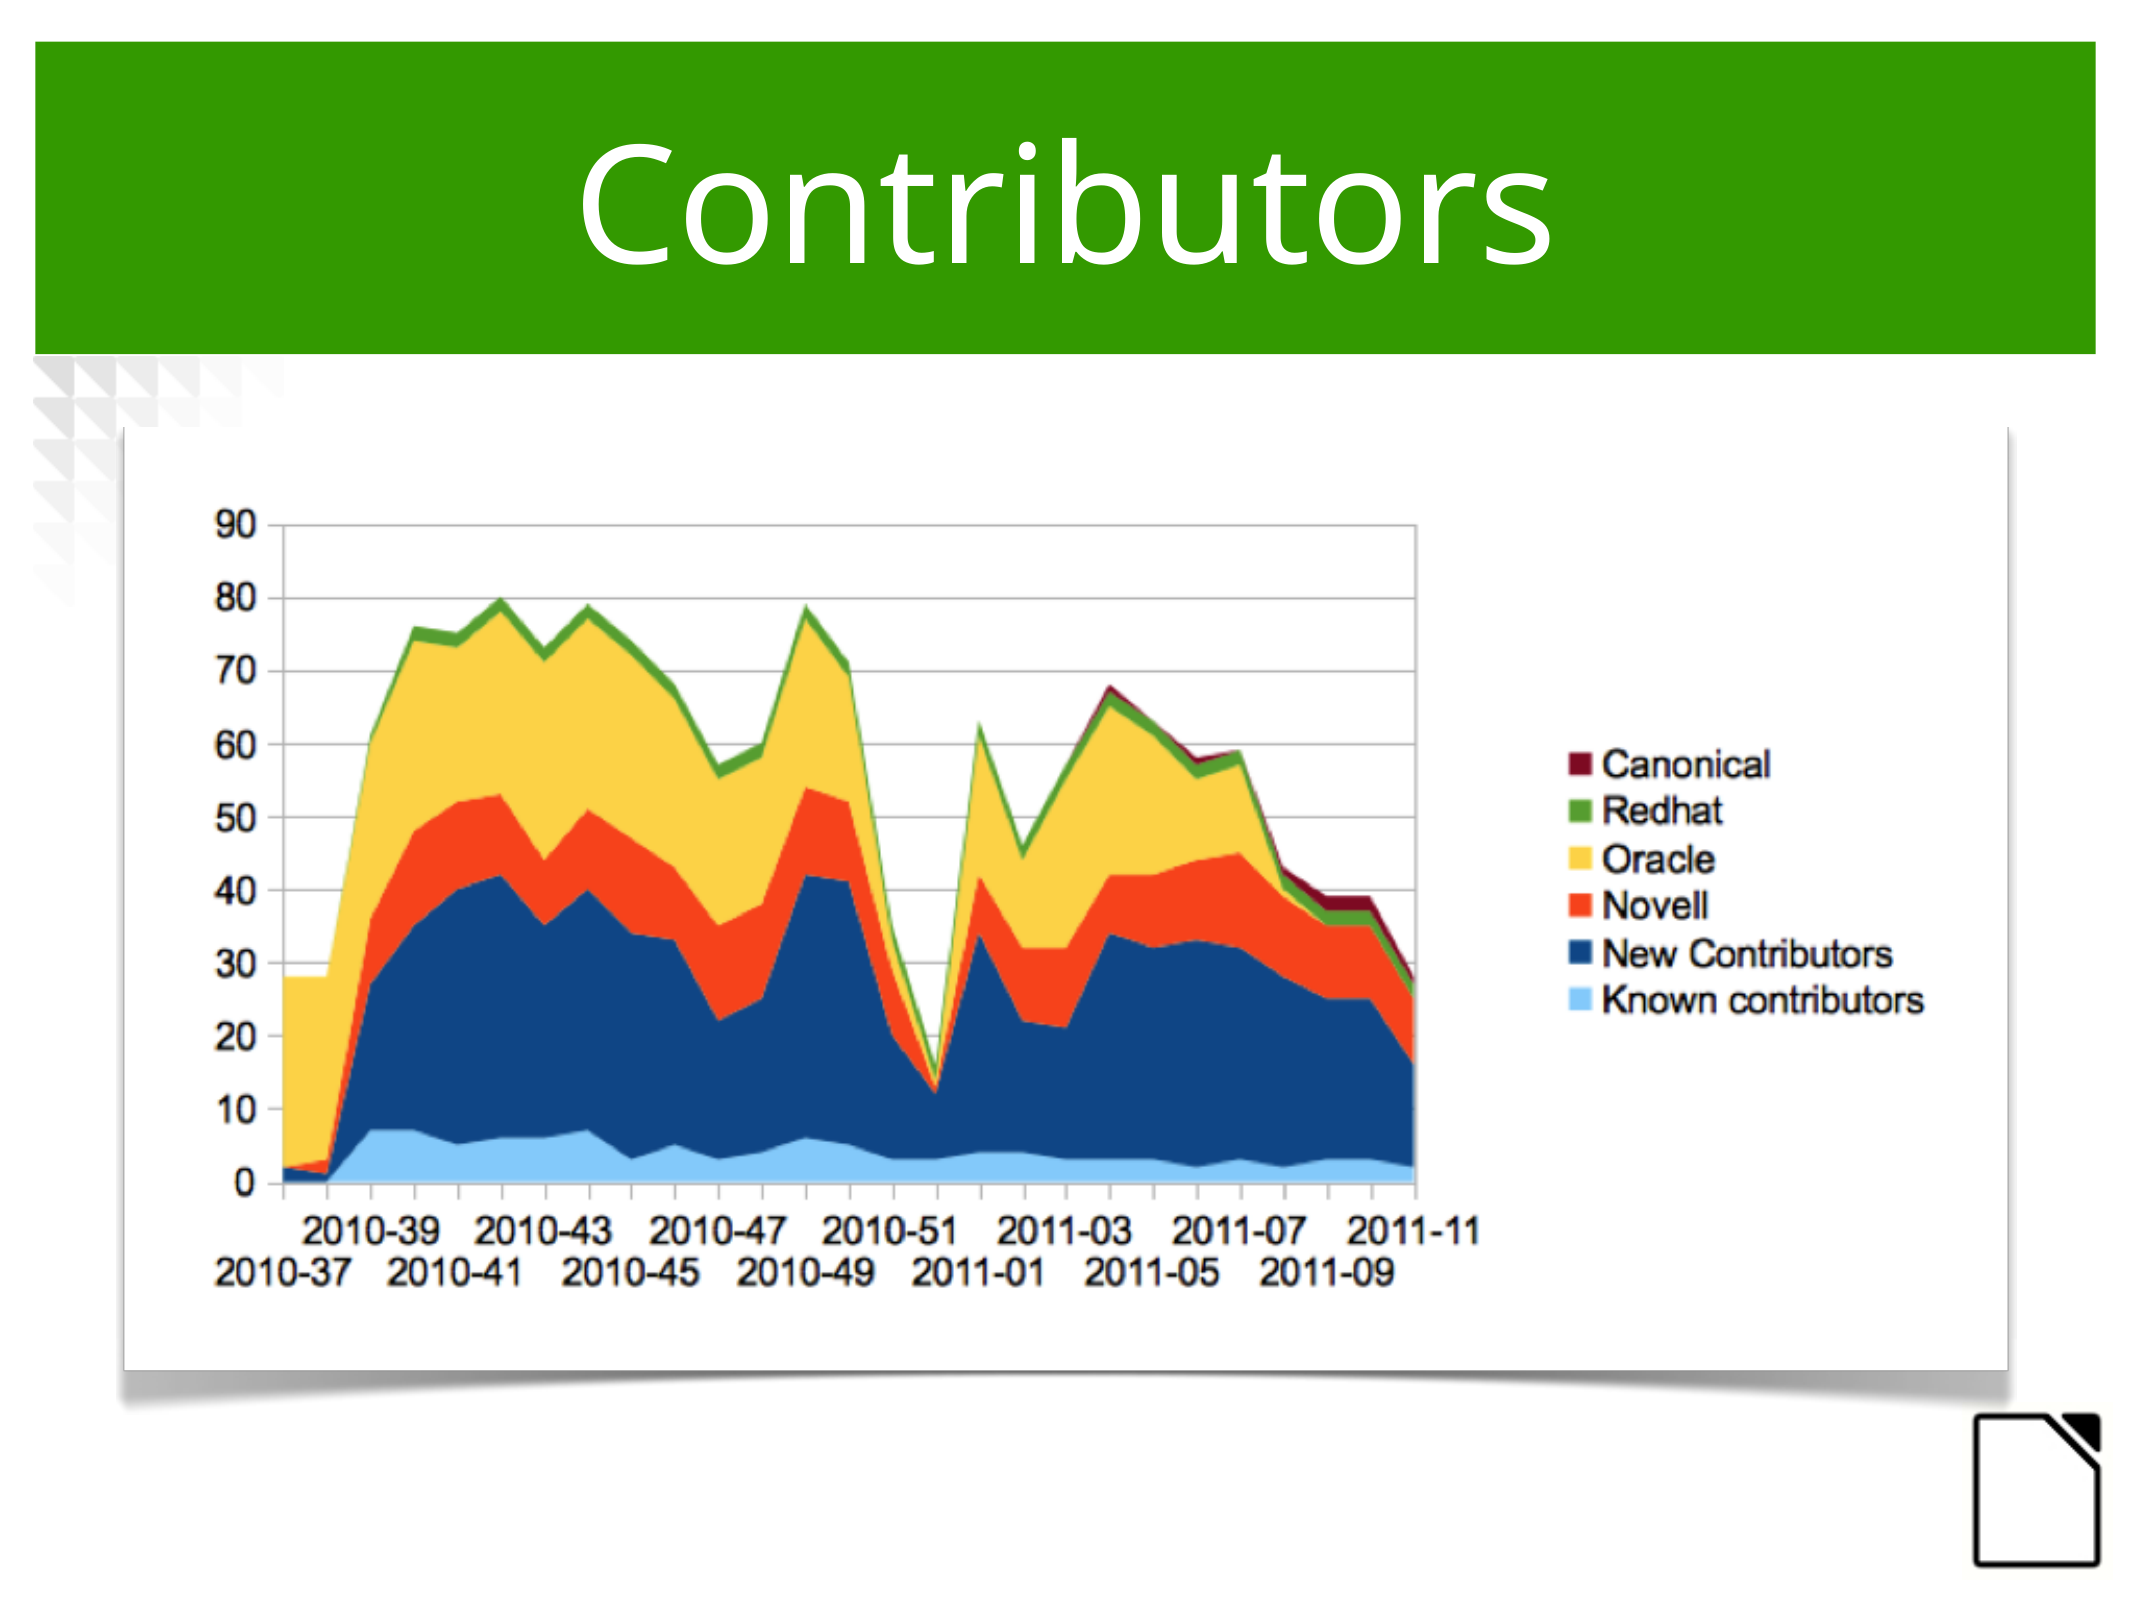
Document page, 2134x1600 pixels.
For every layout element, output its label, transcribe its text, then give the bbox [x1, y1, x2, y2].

picture [33, 356, 2113, 1580]
title Contributors [35, 41, 2096, 355]
